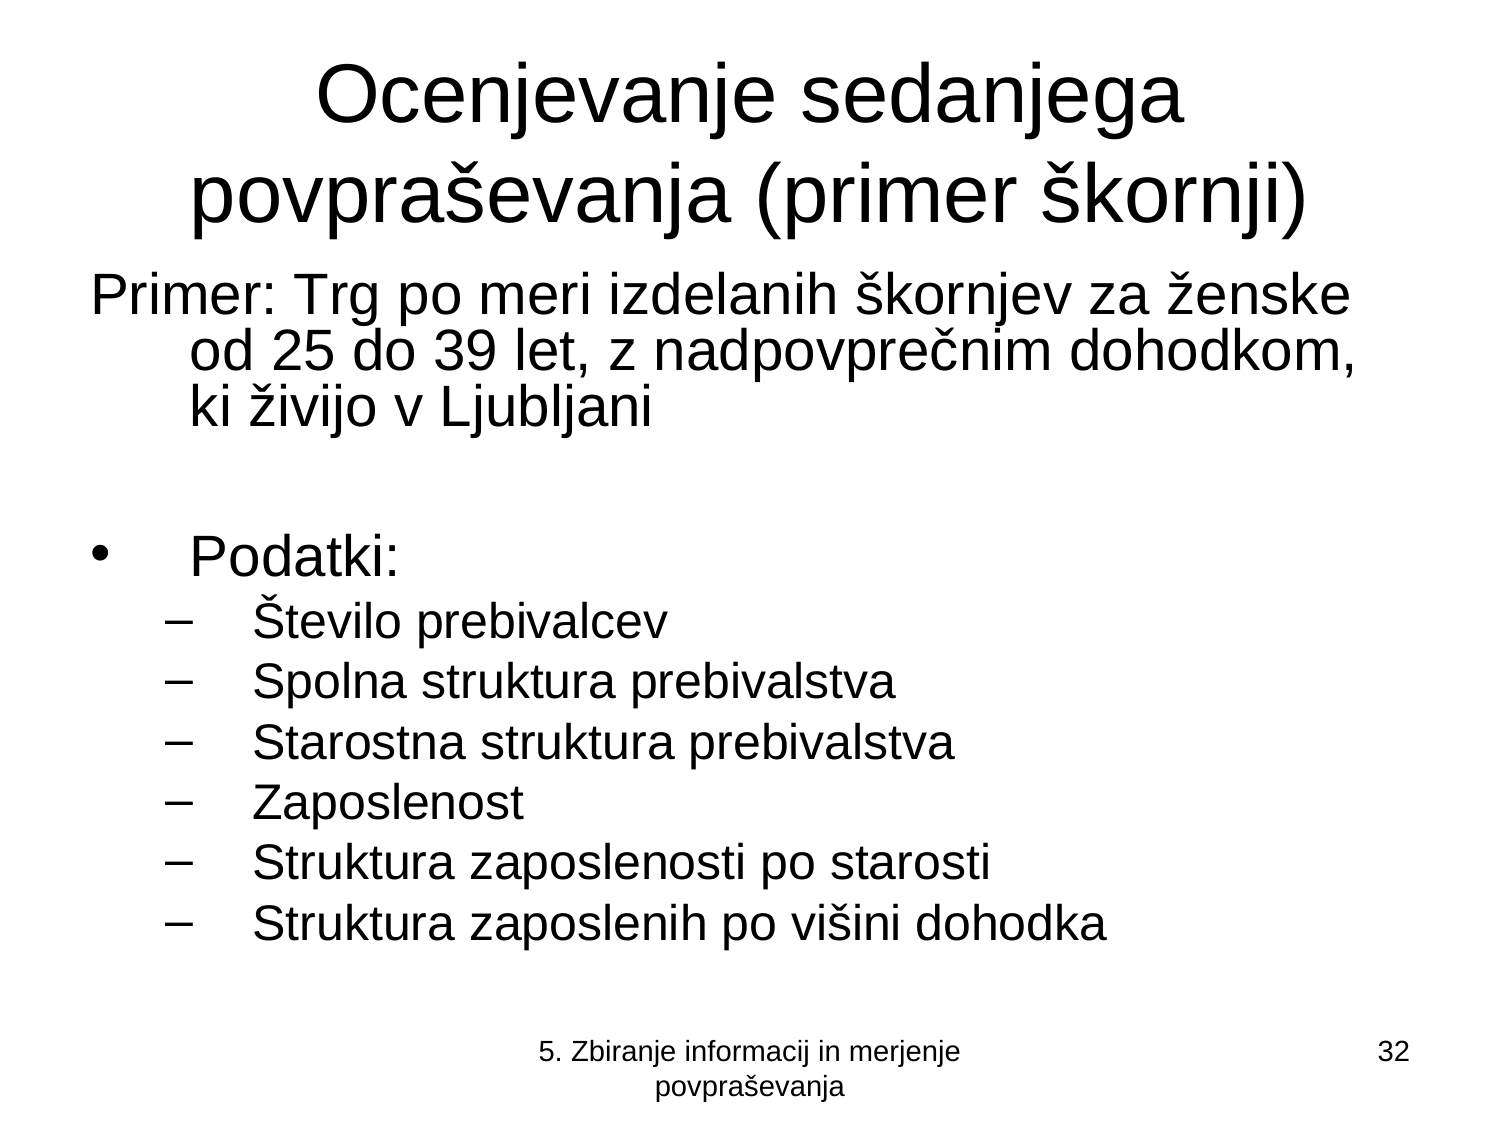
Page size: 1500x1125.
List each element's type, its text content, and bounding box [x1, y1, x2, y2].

text_box <number> [1074, 1027, 1426, 1103]
list Primer: Trg po meri izdelanih škornjev za ženske od 25 do 39 let, z nadpovprečnim dohodkom, ki živijo v Ljubljani Podatki: Število prebivalcev Spolna struktura prebivalstva Starostna struktura prebivalstva Zaposlenost Struktura zaposlenosti po starosti Struktura zaposlenih po višini dohodka [75, 262, 1426, 1027]
text_box 5. Zbiranje informacij in merjenje povpraševanja [512, 1027, 988, 1103]
title Ocenjevanje sedanjega povpraševanja (primer škornji) [75, 31, 1426, 247]
